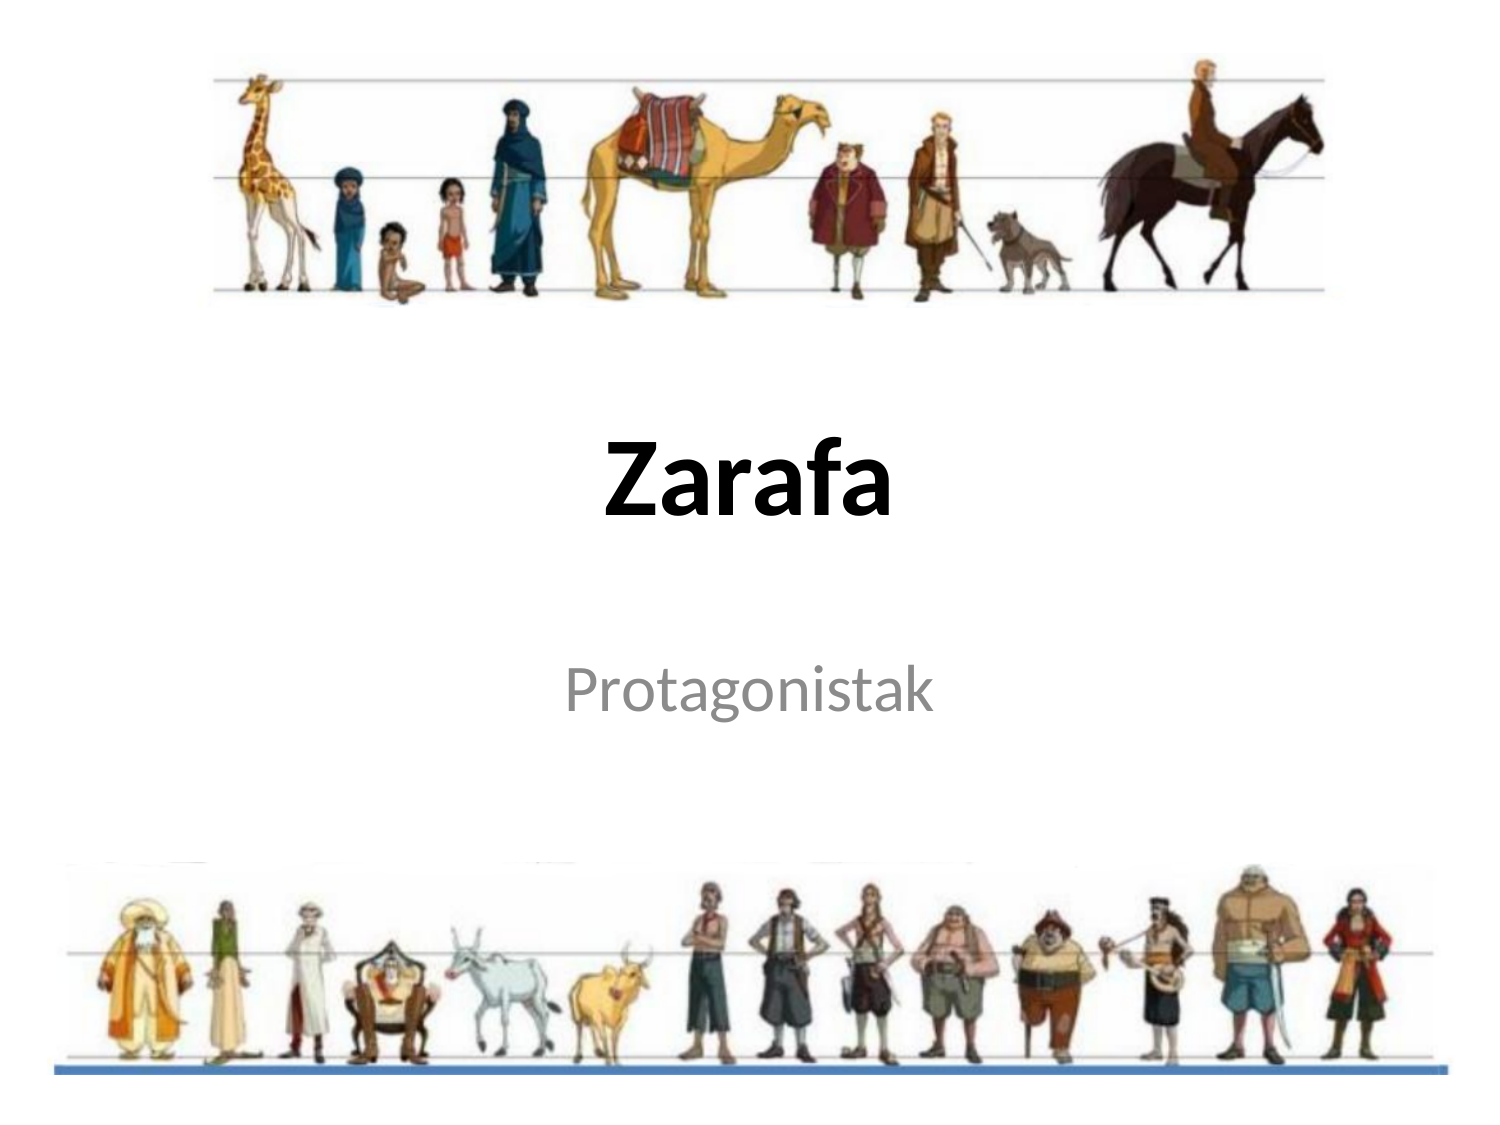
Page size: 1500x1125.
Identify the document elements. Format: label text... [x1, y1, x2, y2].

subtitle Protagonistak [225, 637, 1275, 768]
picture [194, 53, 1347, 308]
picture [47, 862, 1456, 1075]
title Zarafa [112, 349, 1388, 591]
